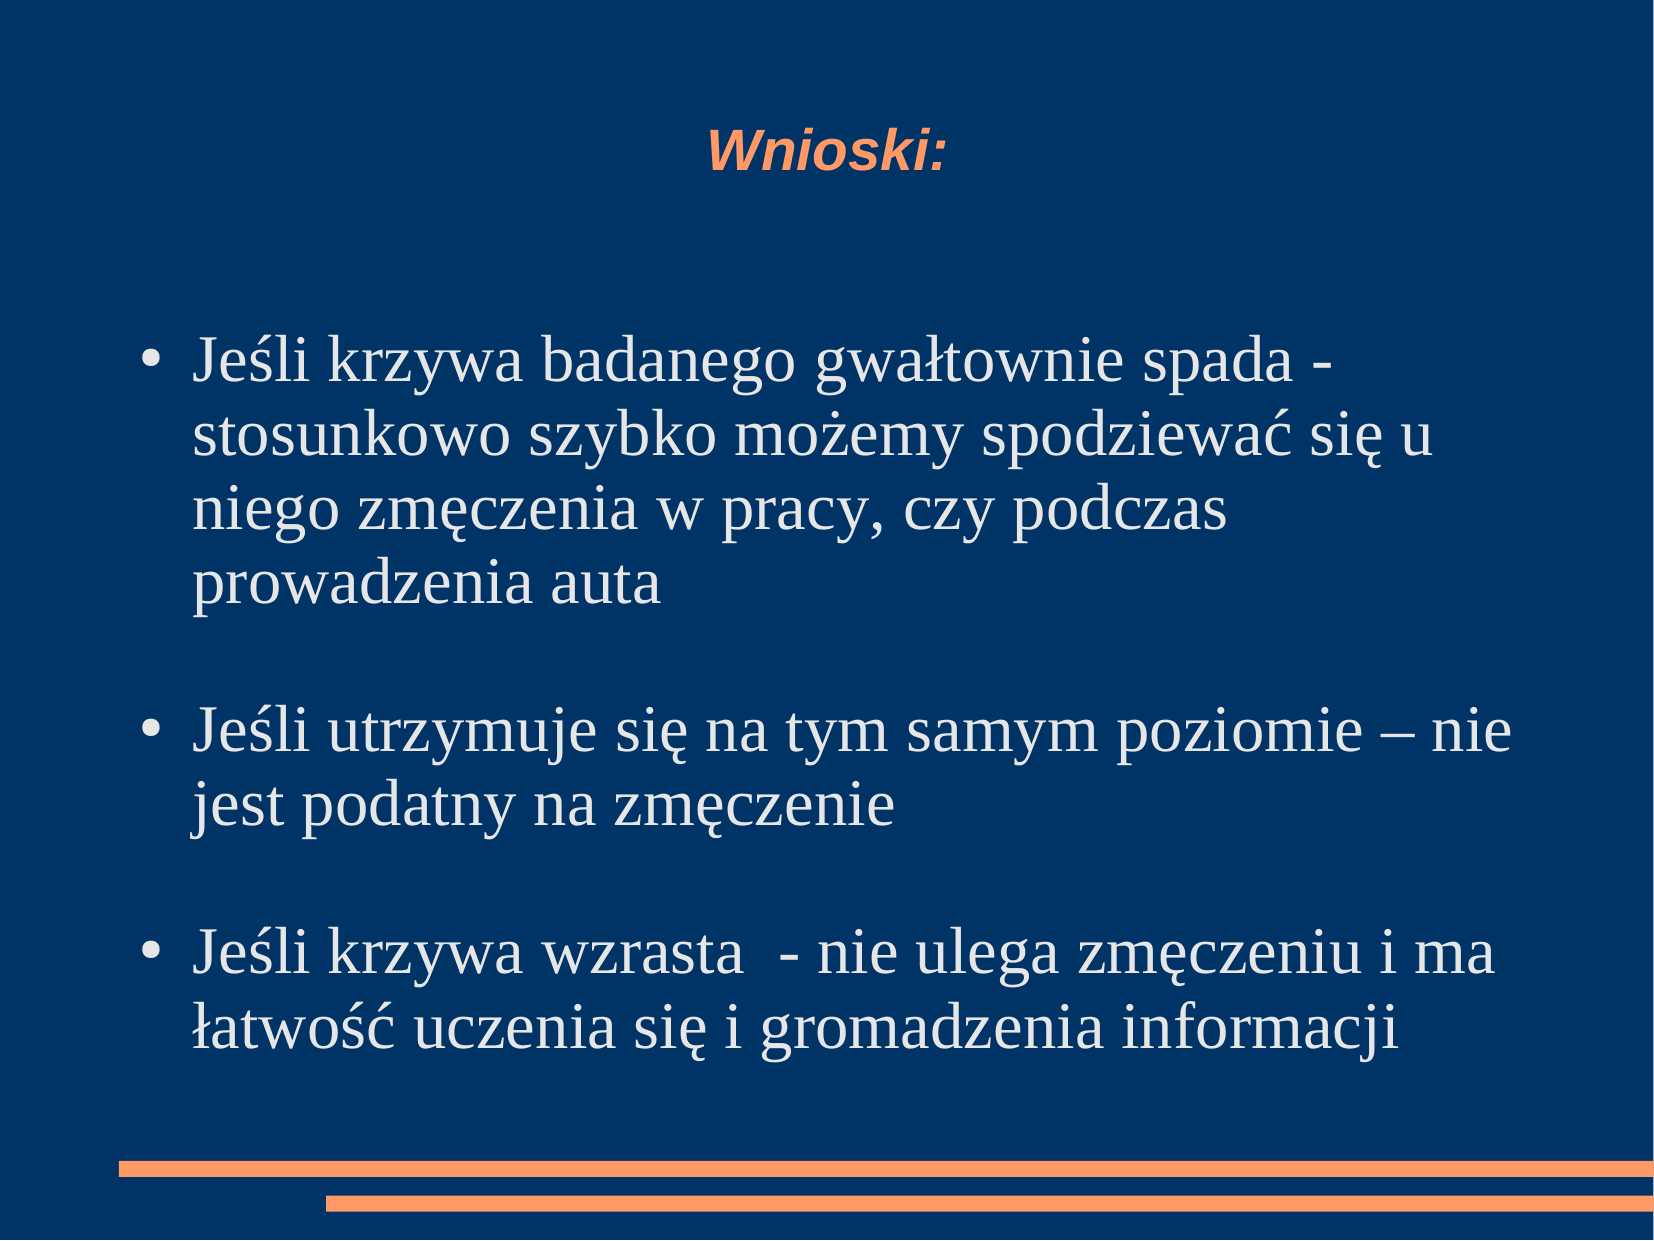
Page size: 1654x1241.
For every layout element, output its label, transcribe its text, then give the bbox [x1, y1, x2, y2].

title Wnioski: [121, 46, 1534, 254]
list Jeśli krzywa badanego gwałtownie spada - stosunkowo szybko możemy spodziewać się u niego zmęczenia w pracy, czy podczas prowadzenia auta Jeśli utrzymuje się na tym samym poziomie – nie jest podatny na zmęczenie Jeśli krzywa wzrasta - nie ulega zmęczeniu i ma łatwość uczenia się i gromadzenia informacji [121, 322, 1561, 1132]
